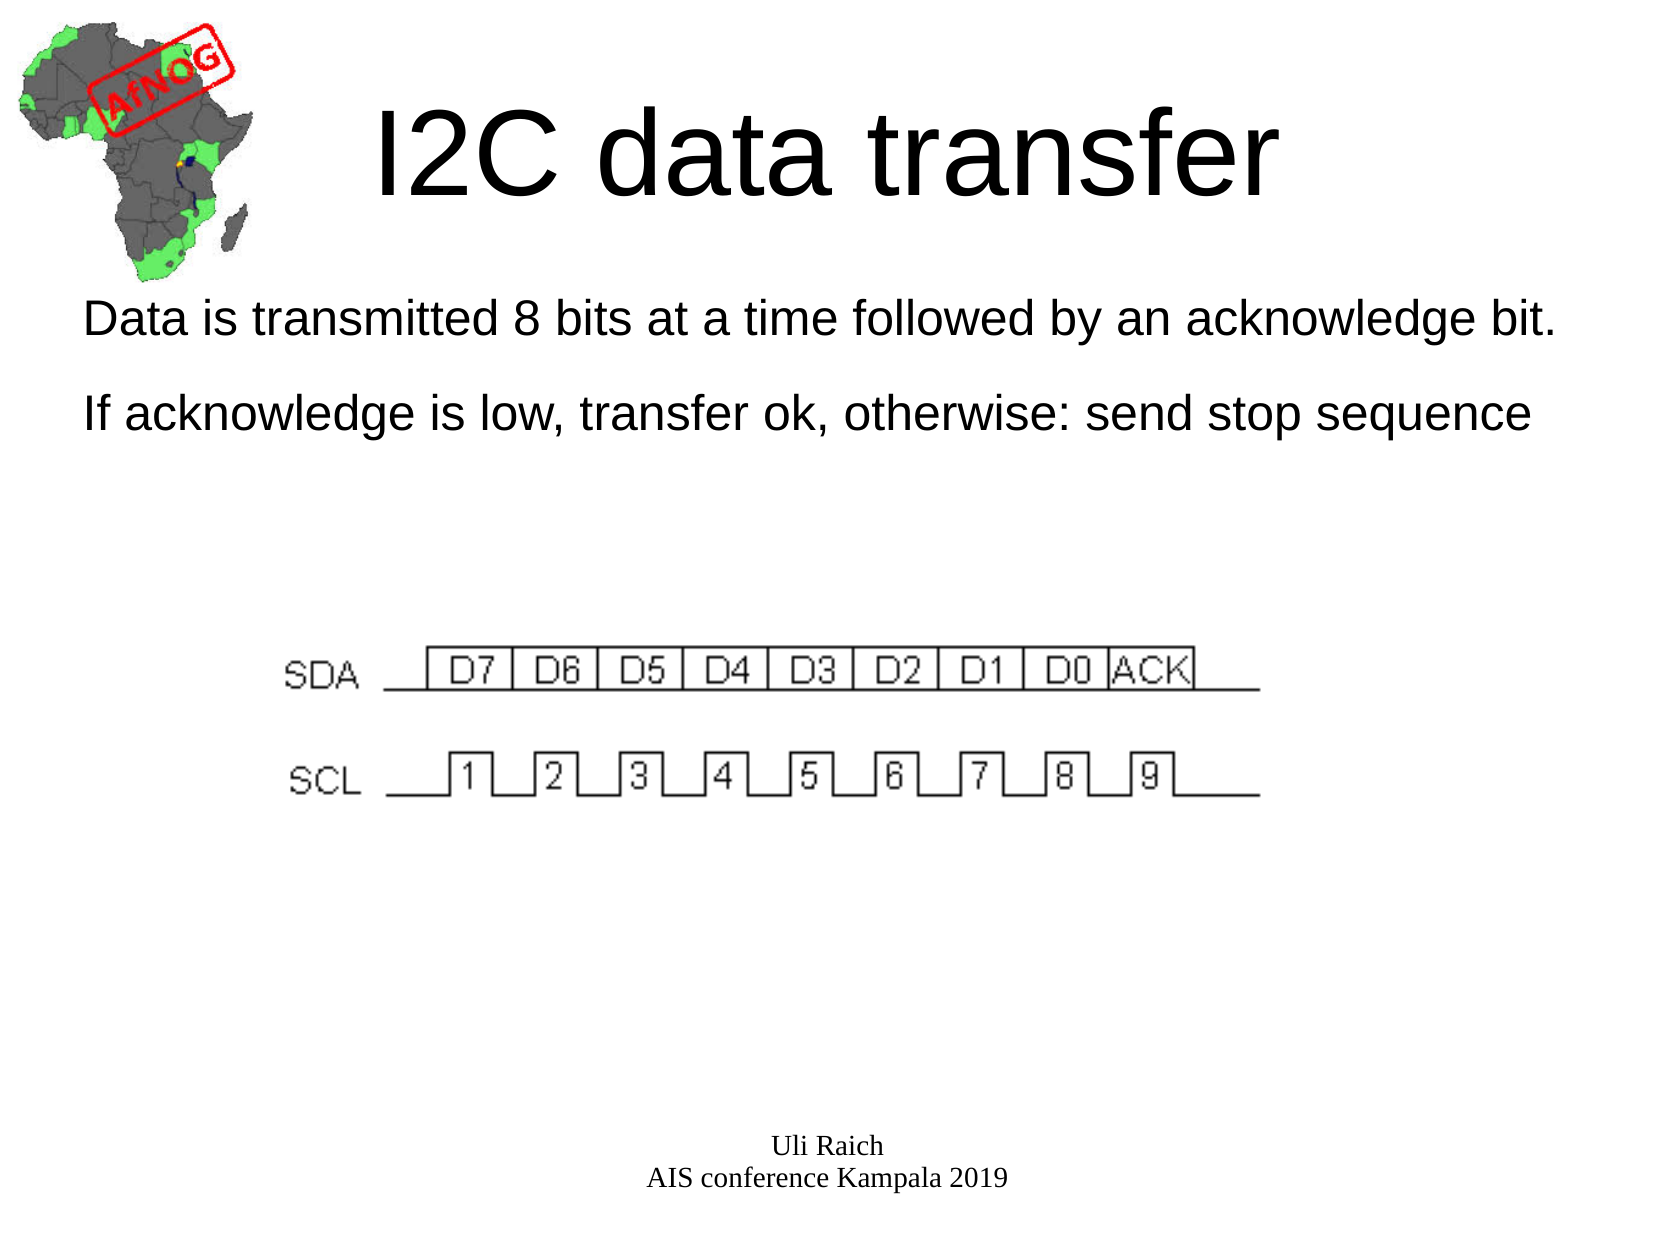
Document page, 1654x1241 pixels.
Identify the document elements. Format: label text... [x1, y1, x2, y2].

title I2C data transfer [82, 49, 1571, 257]
picture [9, 0, 259, 291]
list Data is transmitted 8 bits at a time followed by an acknowledge bit. If acknowledge is low, transfer ok, otherwise: send stop sequence [82, 290, 1571, 1010]
picture [264, 624, 1336, 826]
